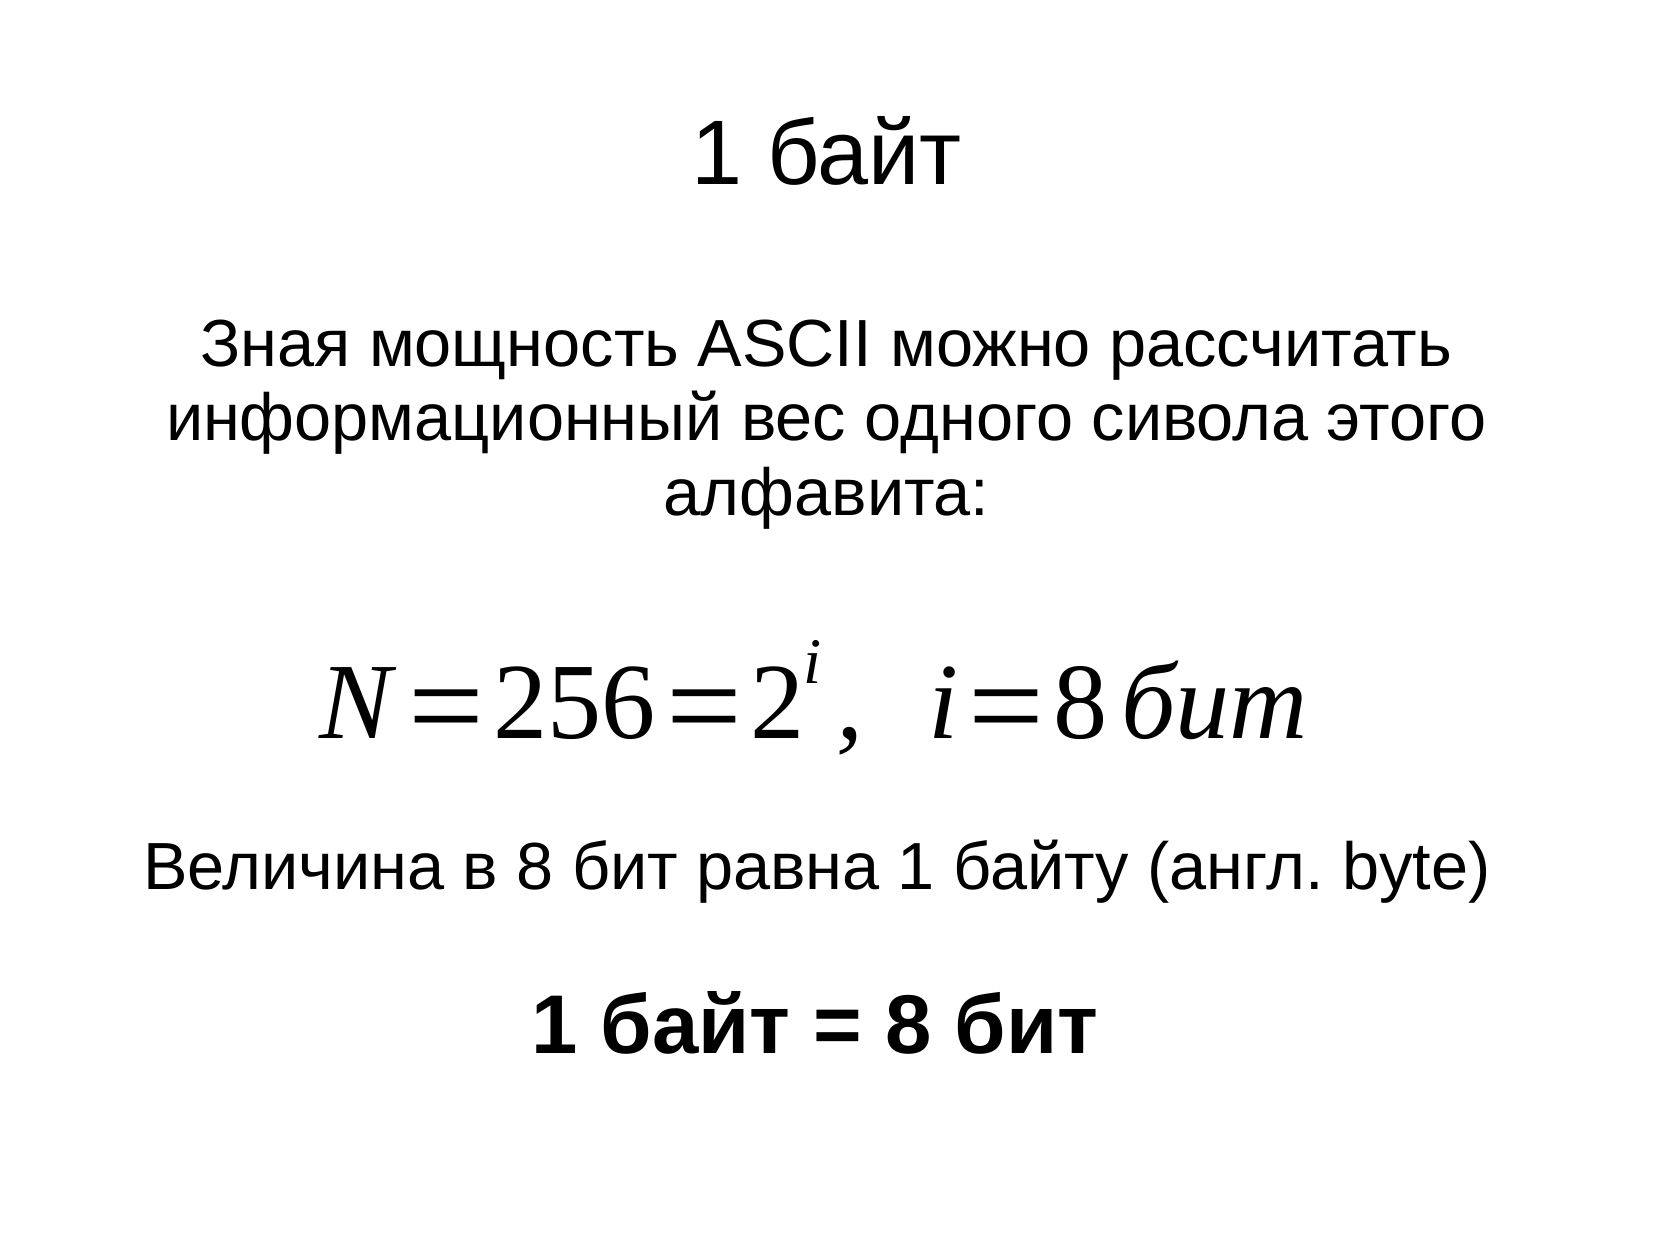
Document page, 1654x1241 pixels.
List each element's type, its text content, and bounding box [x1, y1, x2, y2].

subtitle Зная мощность ASCII можно рассчитать информационный вес одного сивола этого алфавита: Величина в 8 бит равна 1 байту (англ. byte) 1 байт = 8 бит [82, 305, 1571, 1072]
title 1 байт [82, 49, 1571, 257]
chart [307, 625, 1315, 762]
